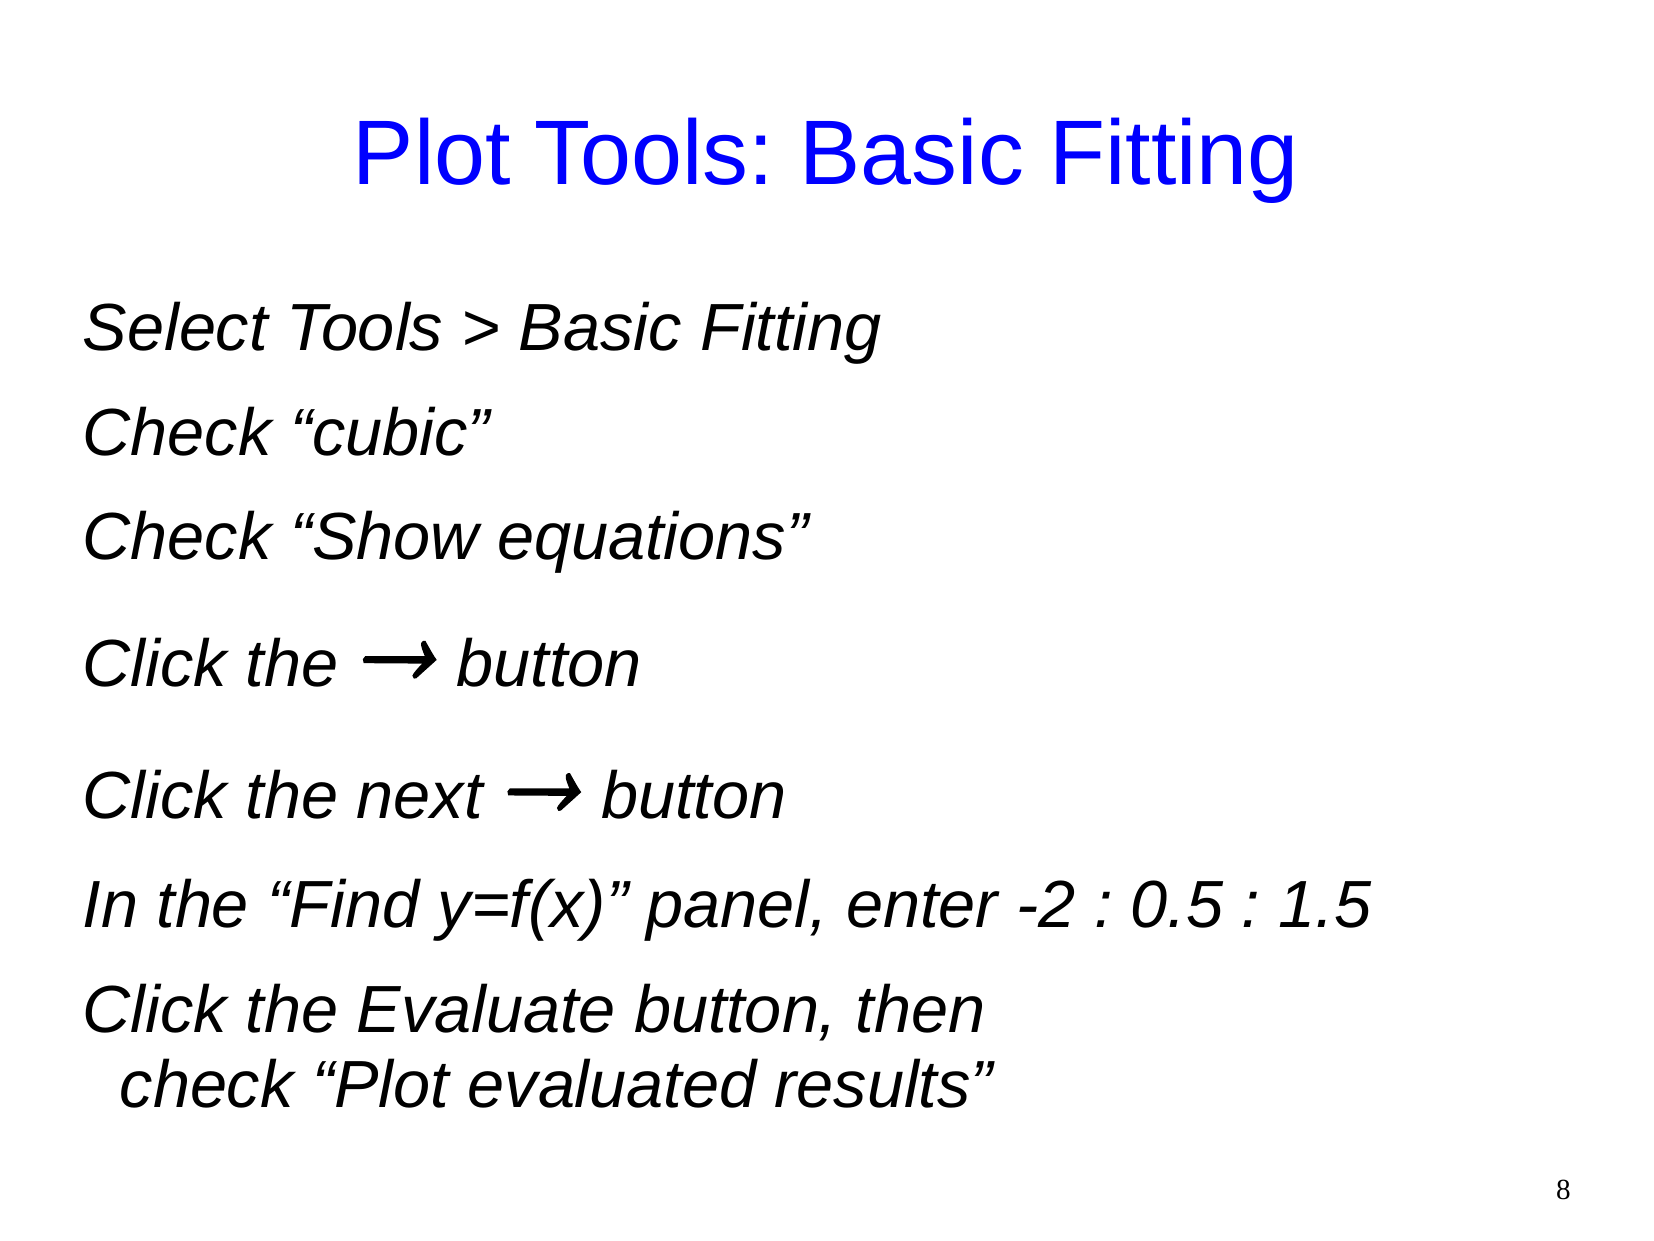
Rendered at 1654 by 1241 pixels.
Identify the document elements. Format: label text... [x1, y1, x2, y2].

title Plot Tools: Basic Fitting [82, 56, 1571, 250]
list Select Tools > Basic Fitting Check “cubic” Check “Show equations” Click the ® button Click the next ® button In the “Find y=f(x)” panel, enter -2 : 0.5 : 1.5 Click the Evaluate button, then check “Plot evaluated results” [82, 290, 1571, 1156]
